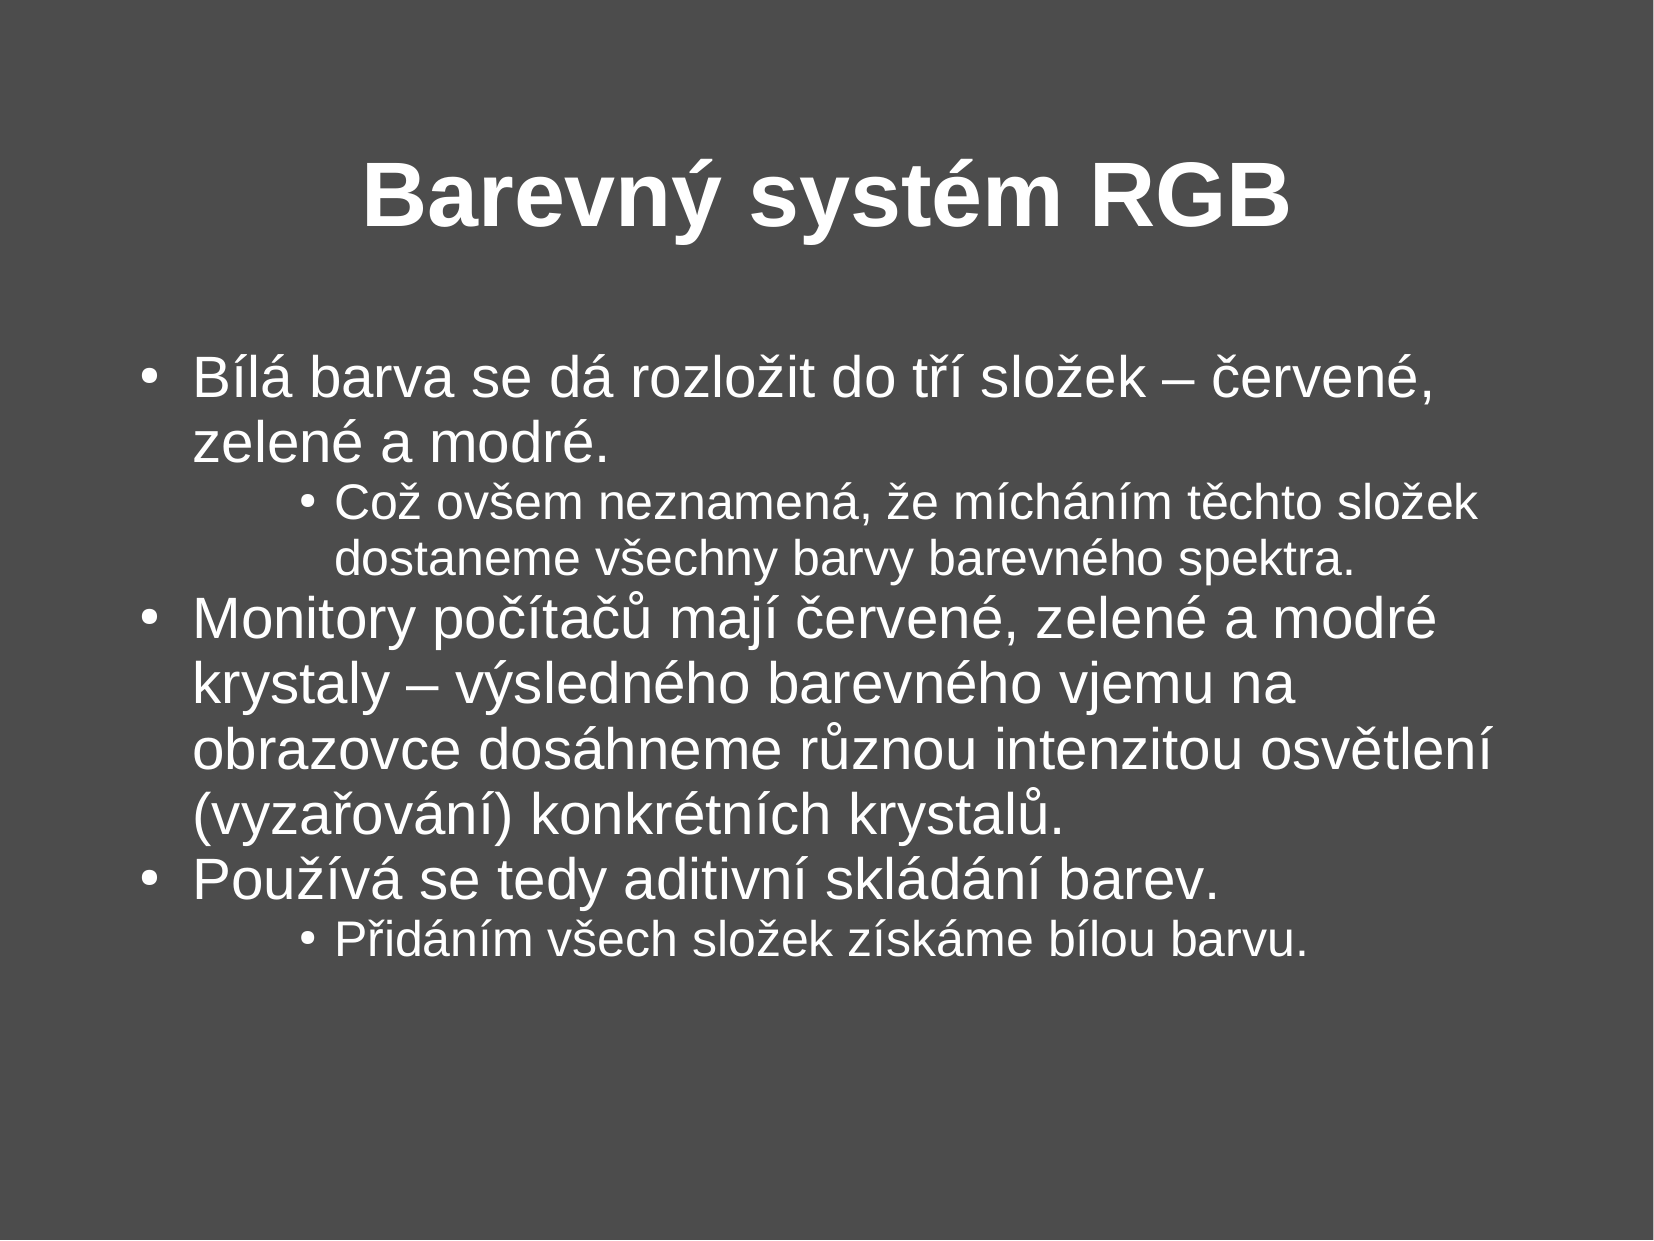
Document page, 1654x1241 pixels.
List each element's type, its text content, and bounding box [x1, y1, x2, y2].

list Bílá barva se dá rozložit do tří složek – červené, zelené a modré. Což ovšem neznamená, že mícháním těchto složek dostaneme všechny barvy barevného spektra. Monitory počítačů mají červené, zelené a modré krystaly – výsledného barevného vjemu na obrazovce dosáhneme různou intenzitou osvětlení (vyzařování) konkrétních krystalů. Používá se tedy aditivní skládání barev. Přidáním všech složek získáme bílou barvu. [121, 344, 1534, 1112]
title Barevný systém RGB [121, 91, 1534, 299]
